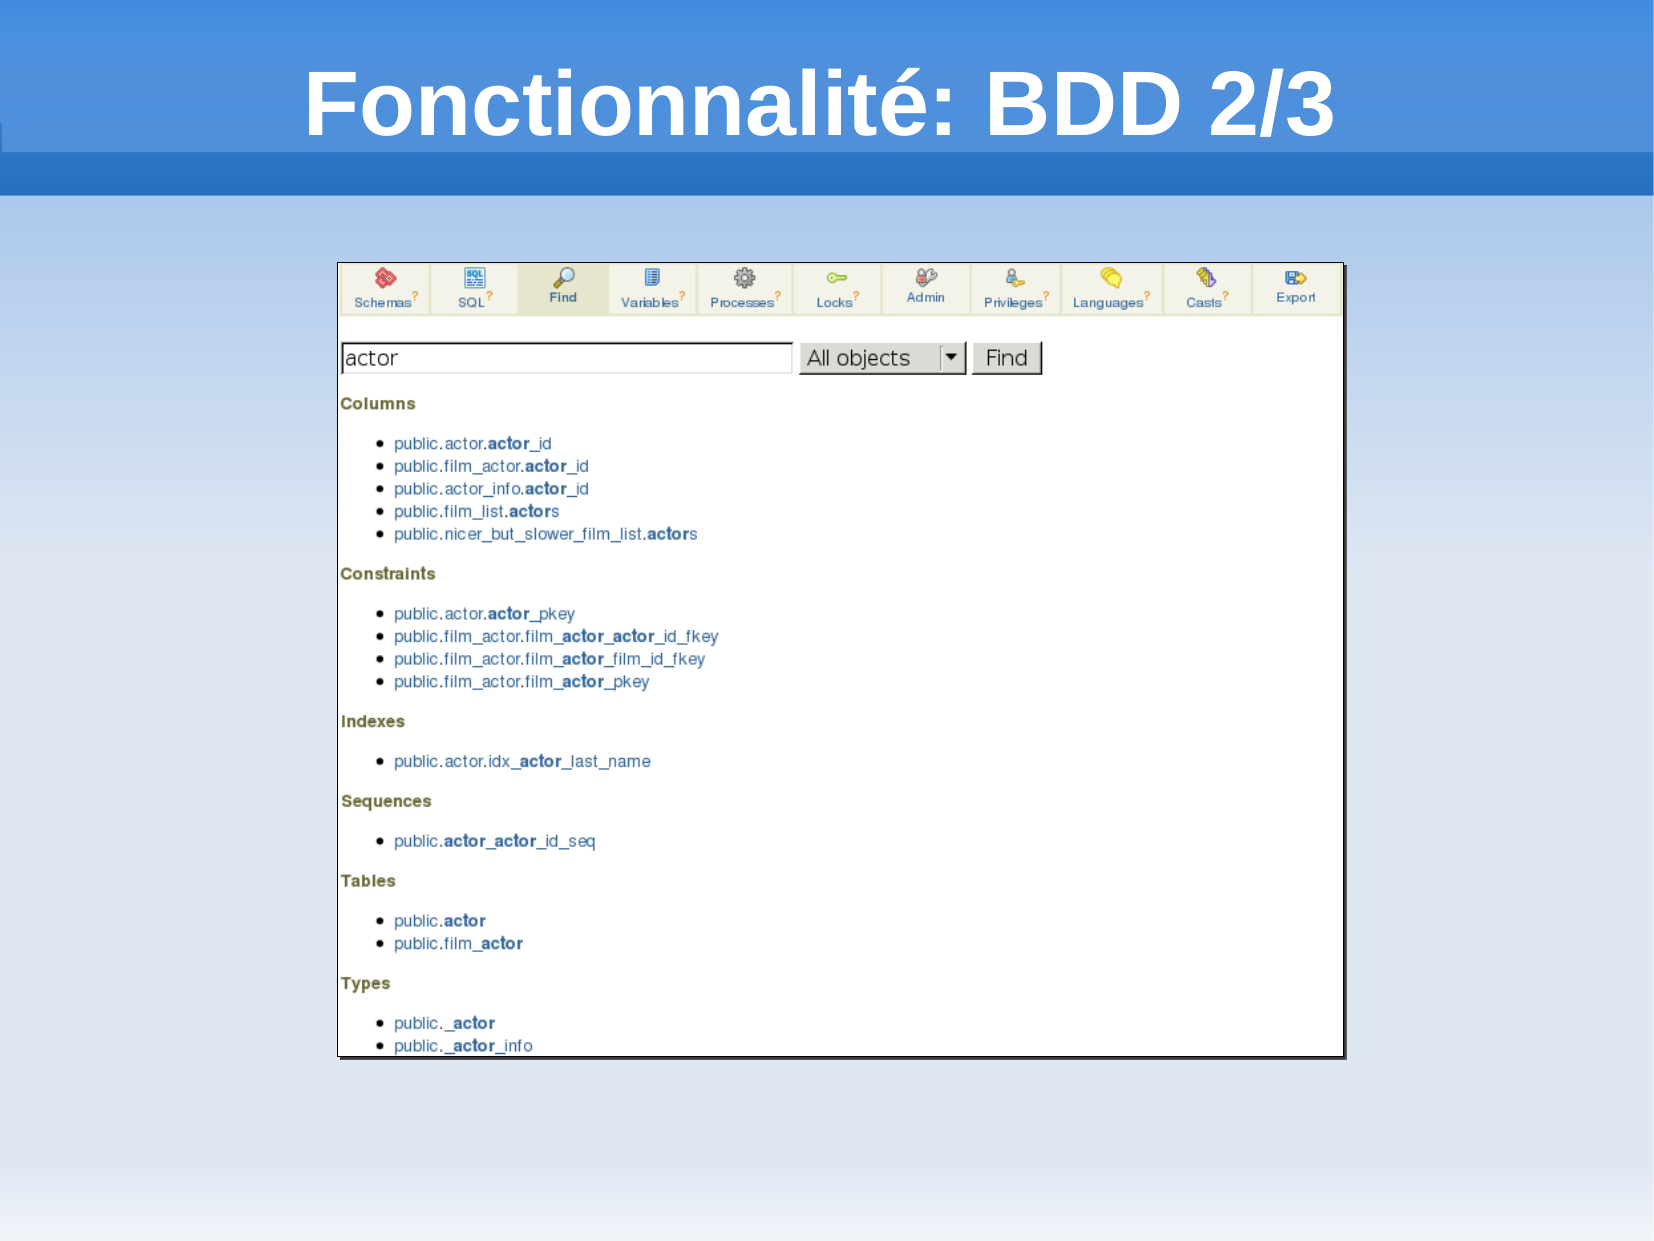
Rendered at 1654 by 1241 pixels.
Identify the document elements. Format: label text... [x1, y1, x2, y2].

title Fonctionnalité: BDD 2/3 [76, 7, 1565, 200]
picture [0, 0, 1654, 1241]
